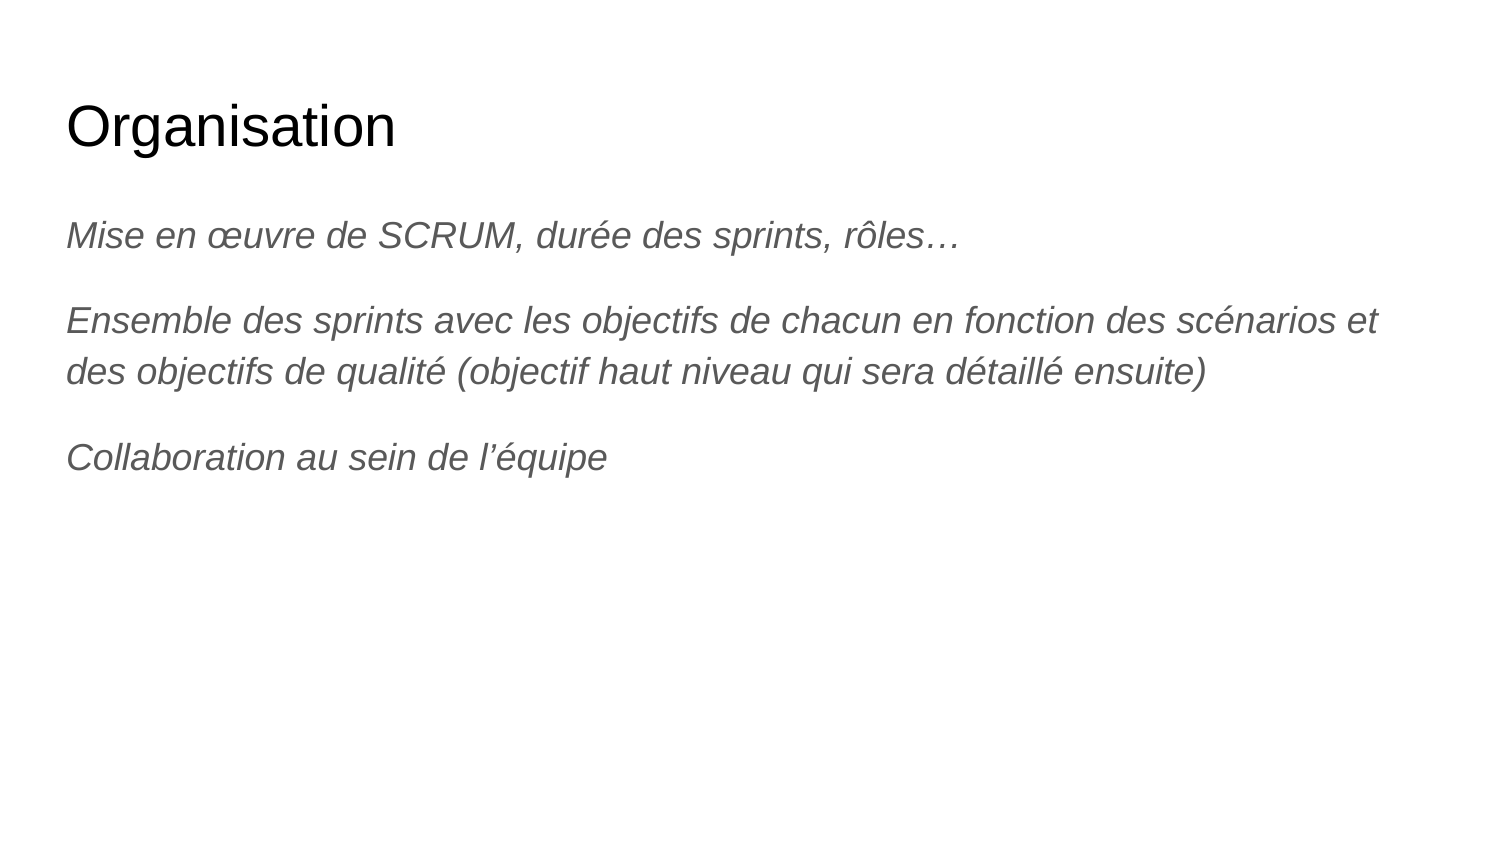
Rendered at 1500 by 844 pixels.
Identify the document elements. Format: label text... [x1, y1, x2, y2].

list Mise en œuvre de SCRUM, durée des sprints, rôles… Ensemble des sprints avec les objectifs de chacun en fonction des scénarios et des objectifs de qualité (objectif haut niveau qui sera détaillé ensuite) Collaboration au sein de l’équipe [51, 189, 1449, 750]
title Organisation [51, 72, 1449, 167]
